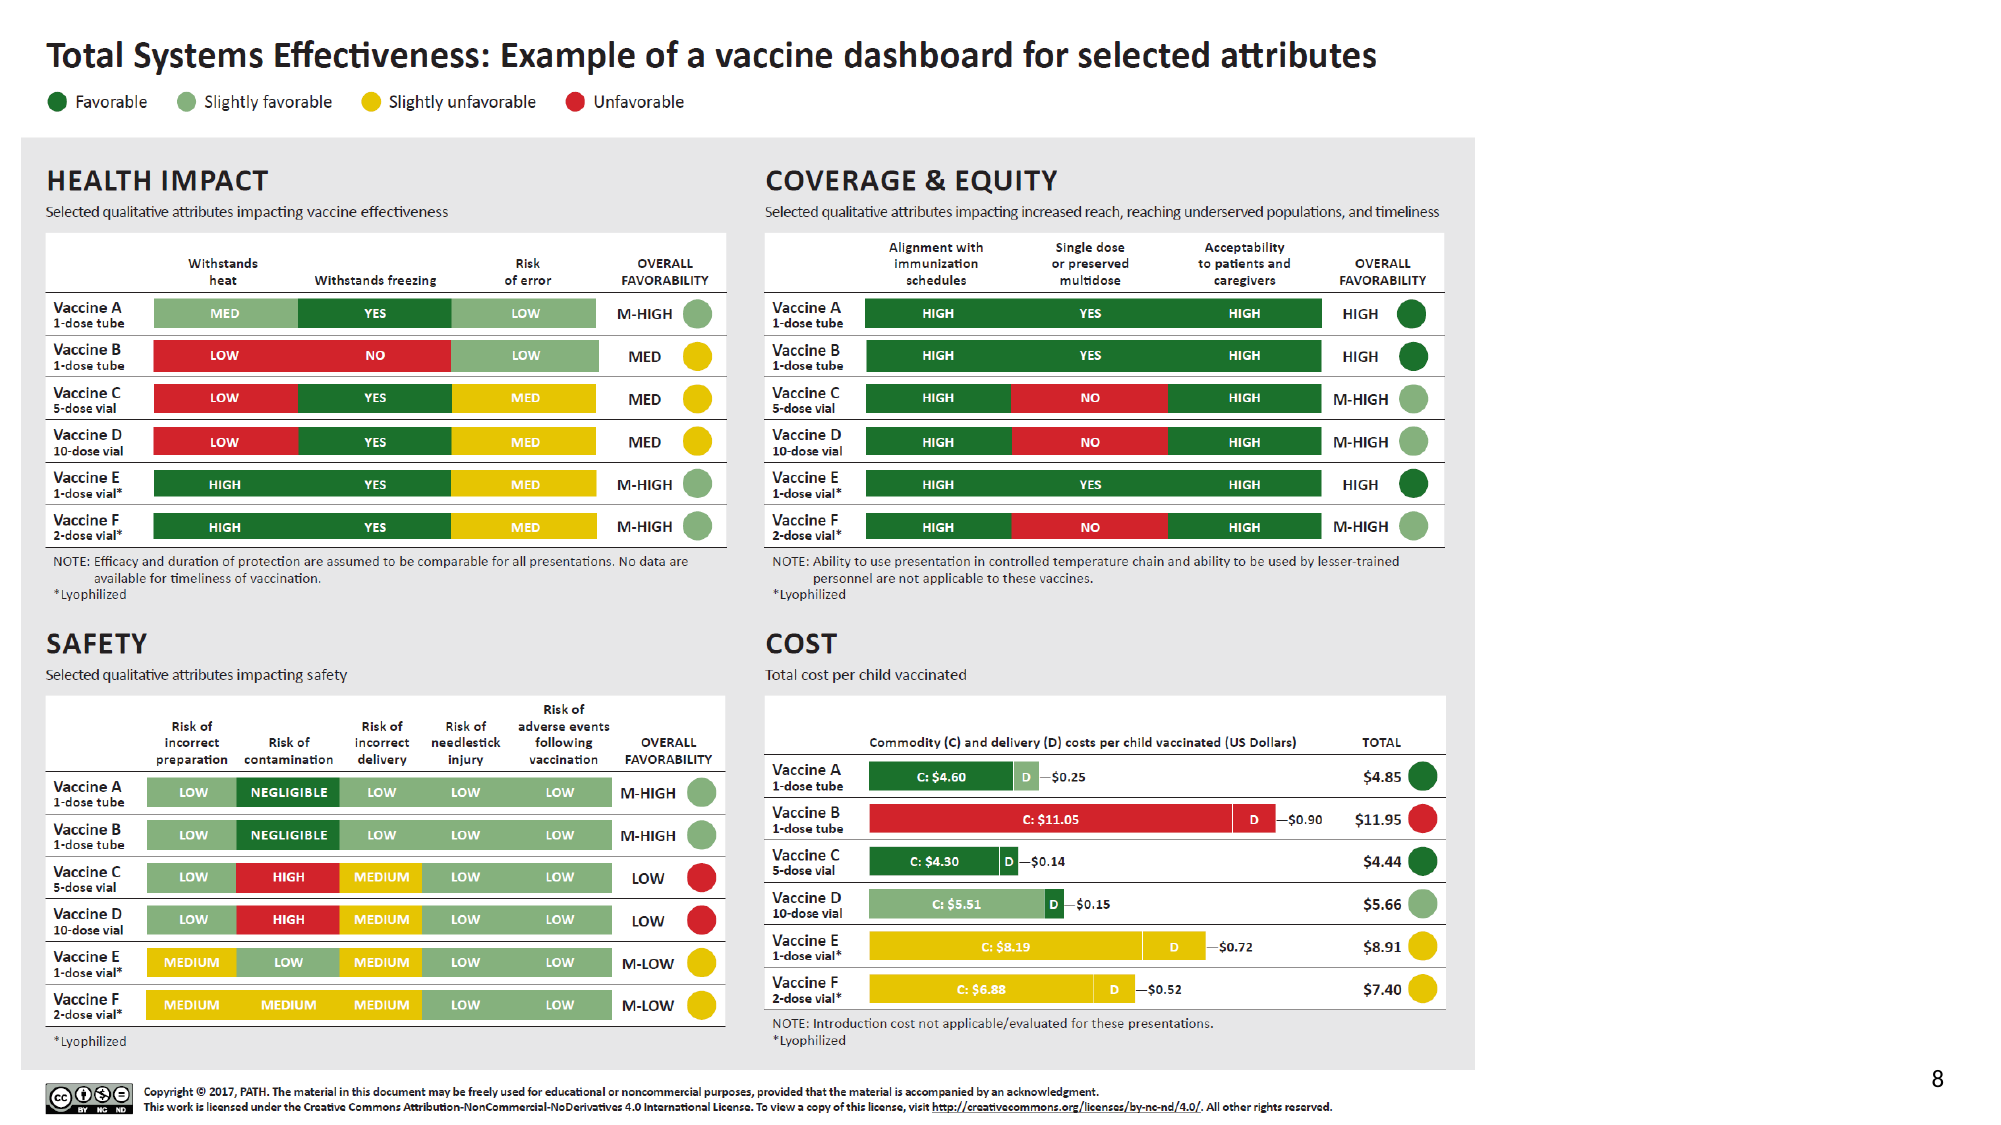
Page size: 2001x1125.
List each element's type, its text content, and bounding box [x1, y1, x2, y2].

slide_number <number> [1893, 1047, 1983, 1108]
picture [21, 13, 1475, 1125]
